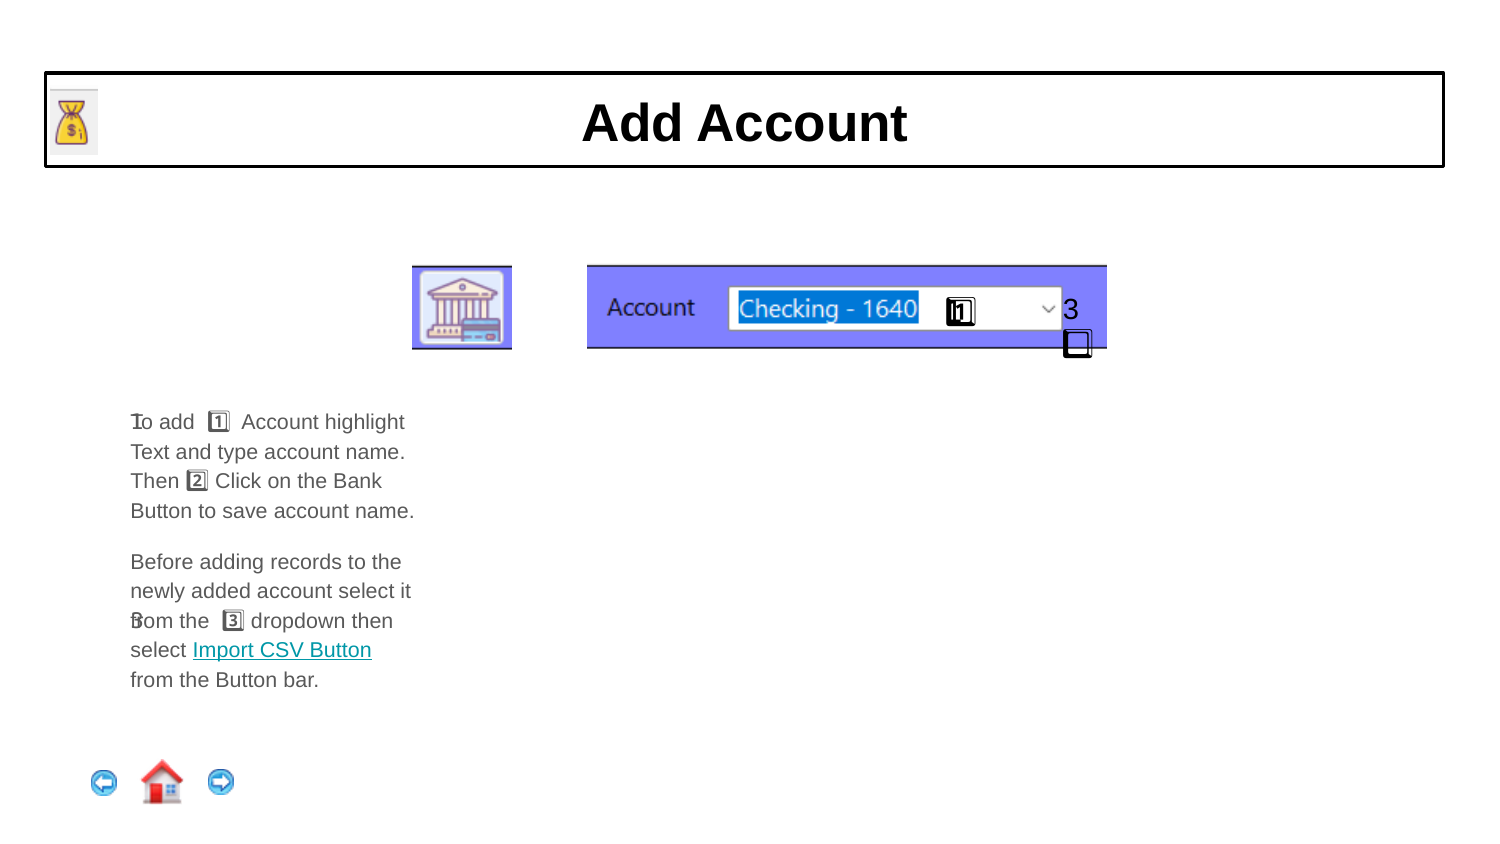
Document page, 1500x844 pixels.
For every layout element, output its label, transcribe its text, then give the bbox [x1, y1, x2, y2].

picture [587, 256, 1107, 360]
picture [137, 758, 188, 809]
picture [208, 769, 234, 795]
picture [50, 85, 98, 155]
picture [412, 263, 512, 353]
text_box 1️⃣ [929, 278, 1005, 344]
list To add 1️⃣ Account highlight Text and type account name. Then 2️⃣ Click on the Bank Button to save account name. Before adding records to the newly added account select it from the 3️⃣ dropdown then select Import CSV Button from the Button bar. [115, 389, 436, 713]
picture [91, 770, 117, 796]
text_box 3️⃣ [1047, 275, 1104, 376]
title Add Account [45, 72, 1444, 167]
